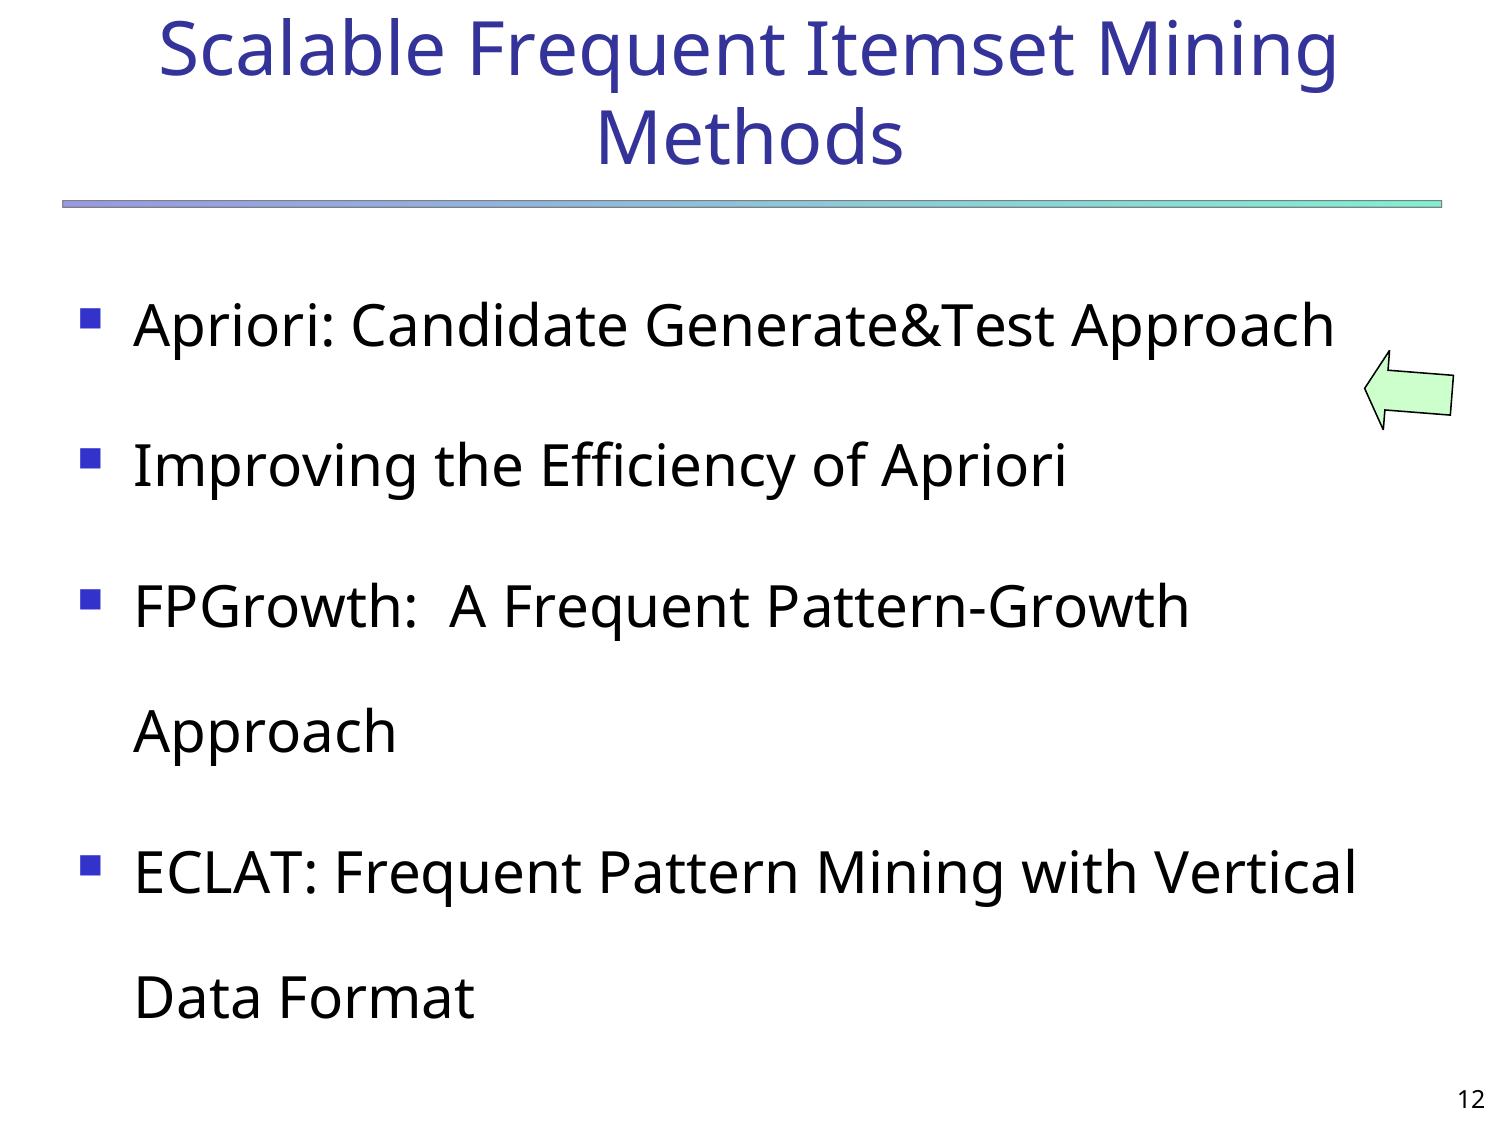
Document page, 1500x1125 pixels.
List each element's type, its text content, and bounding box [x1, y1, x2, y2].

text_box <number> [1187, 1062, 1500, 1125]
text_box [1364, 350, 1454, 430]
list Apriori: Candidate Generate&Test Approach Improving the Efficiency of Apriori FPGrowth: A Frequent Pattern-Growth Approach ECLAT: Frequent Pattern Mining with Vertical Data Format [62, 224, 1438, 1063]
title Scalable Frequent Itemset Mining Methods [0, 0, 1500, 188]
